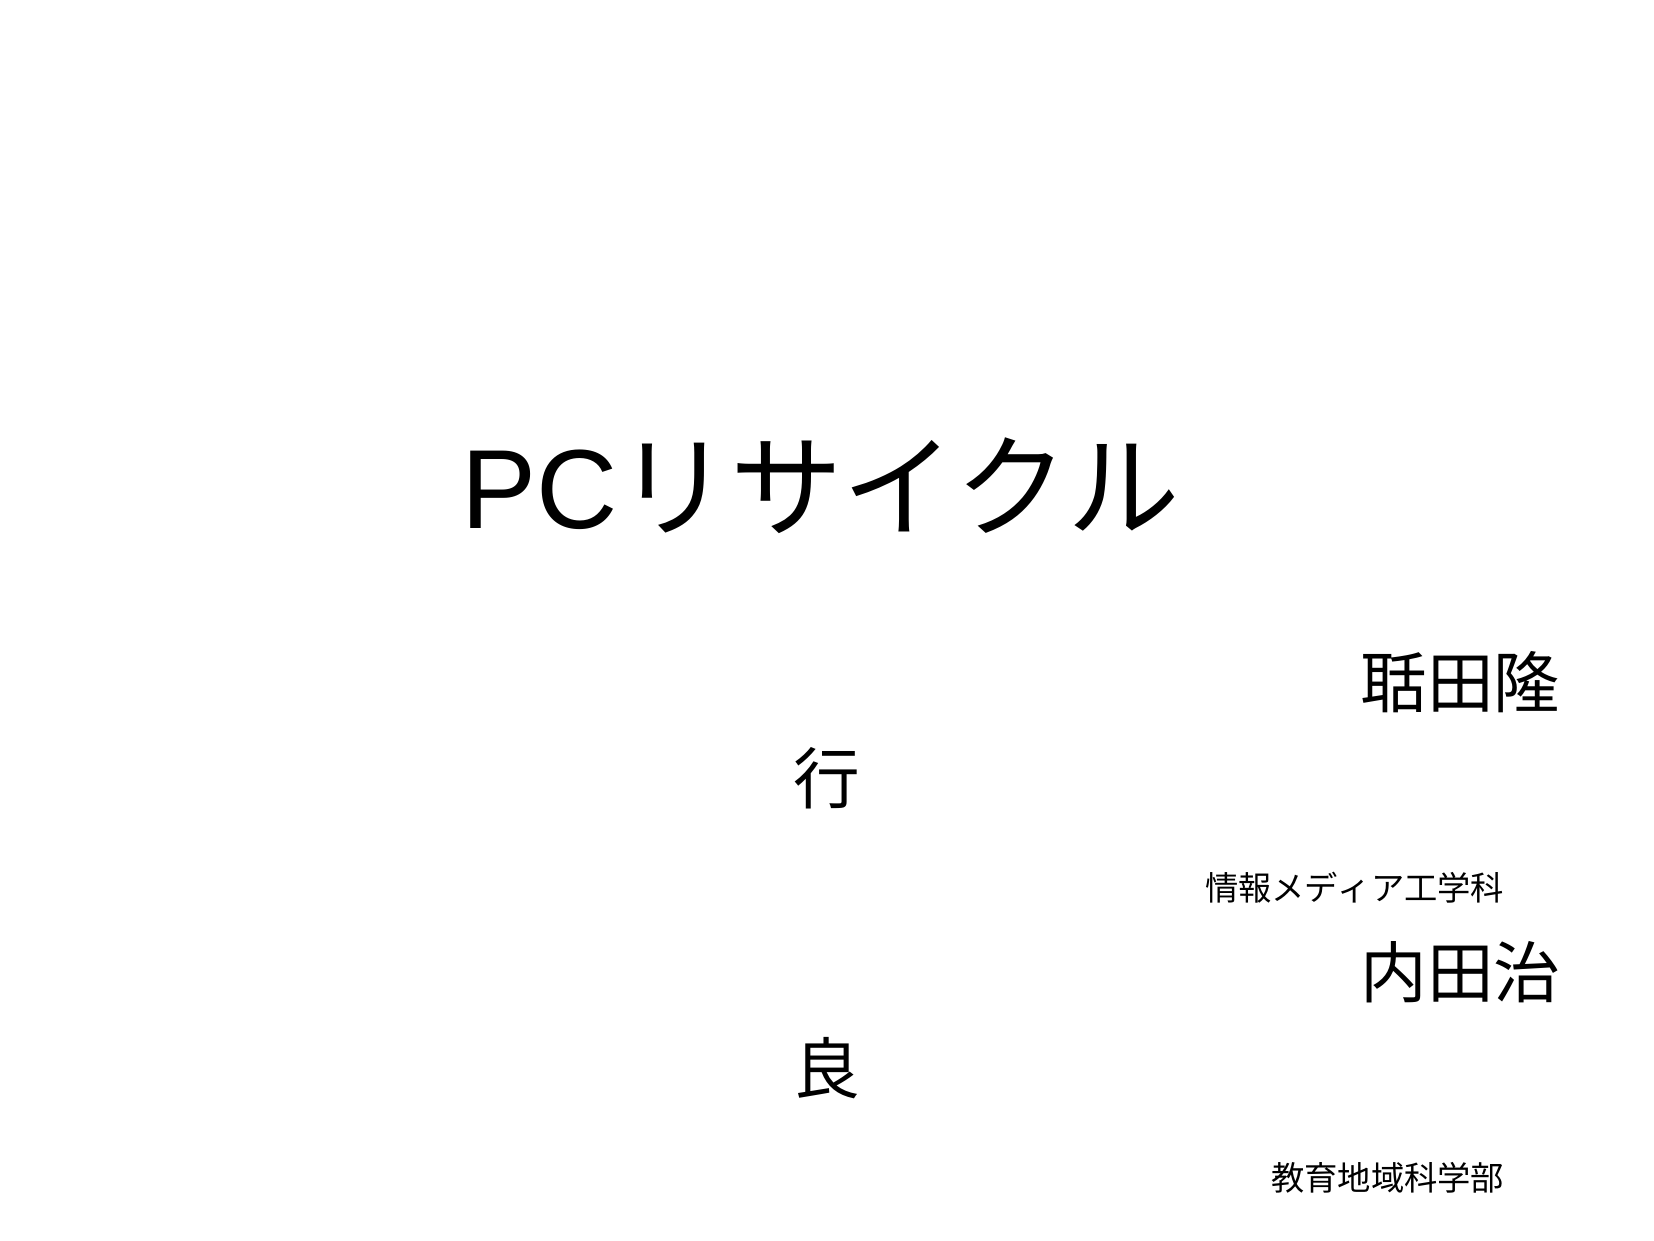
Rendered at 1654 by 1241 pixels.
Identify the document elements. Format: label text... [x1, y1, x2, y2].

subtitle 聒田隆行 情報メディア工学科 内田治良 教育地域科学部 [82, 738, 1571, 1102]
title PCリサイクル [76, 383, 1565, 577]
